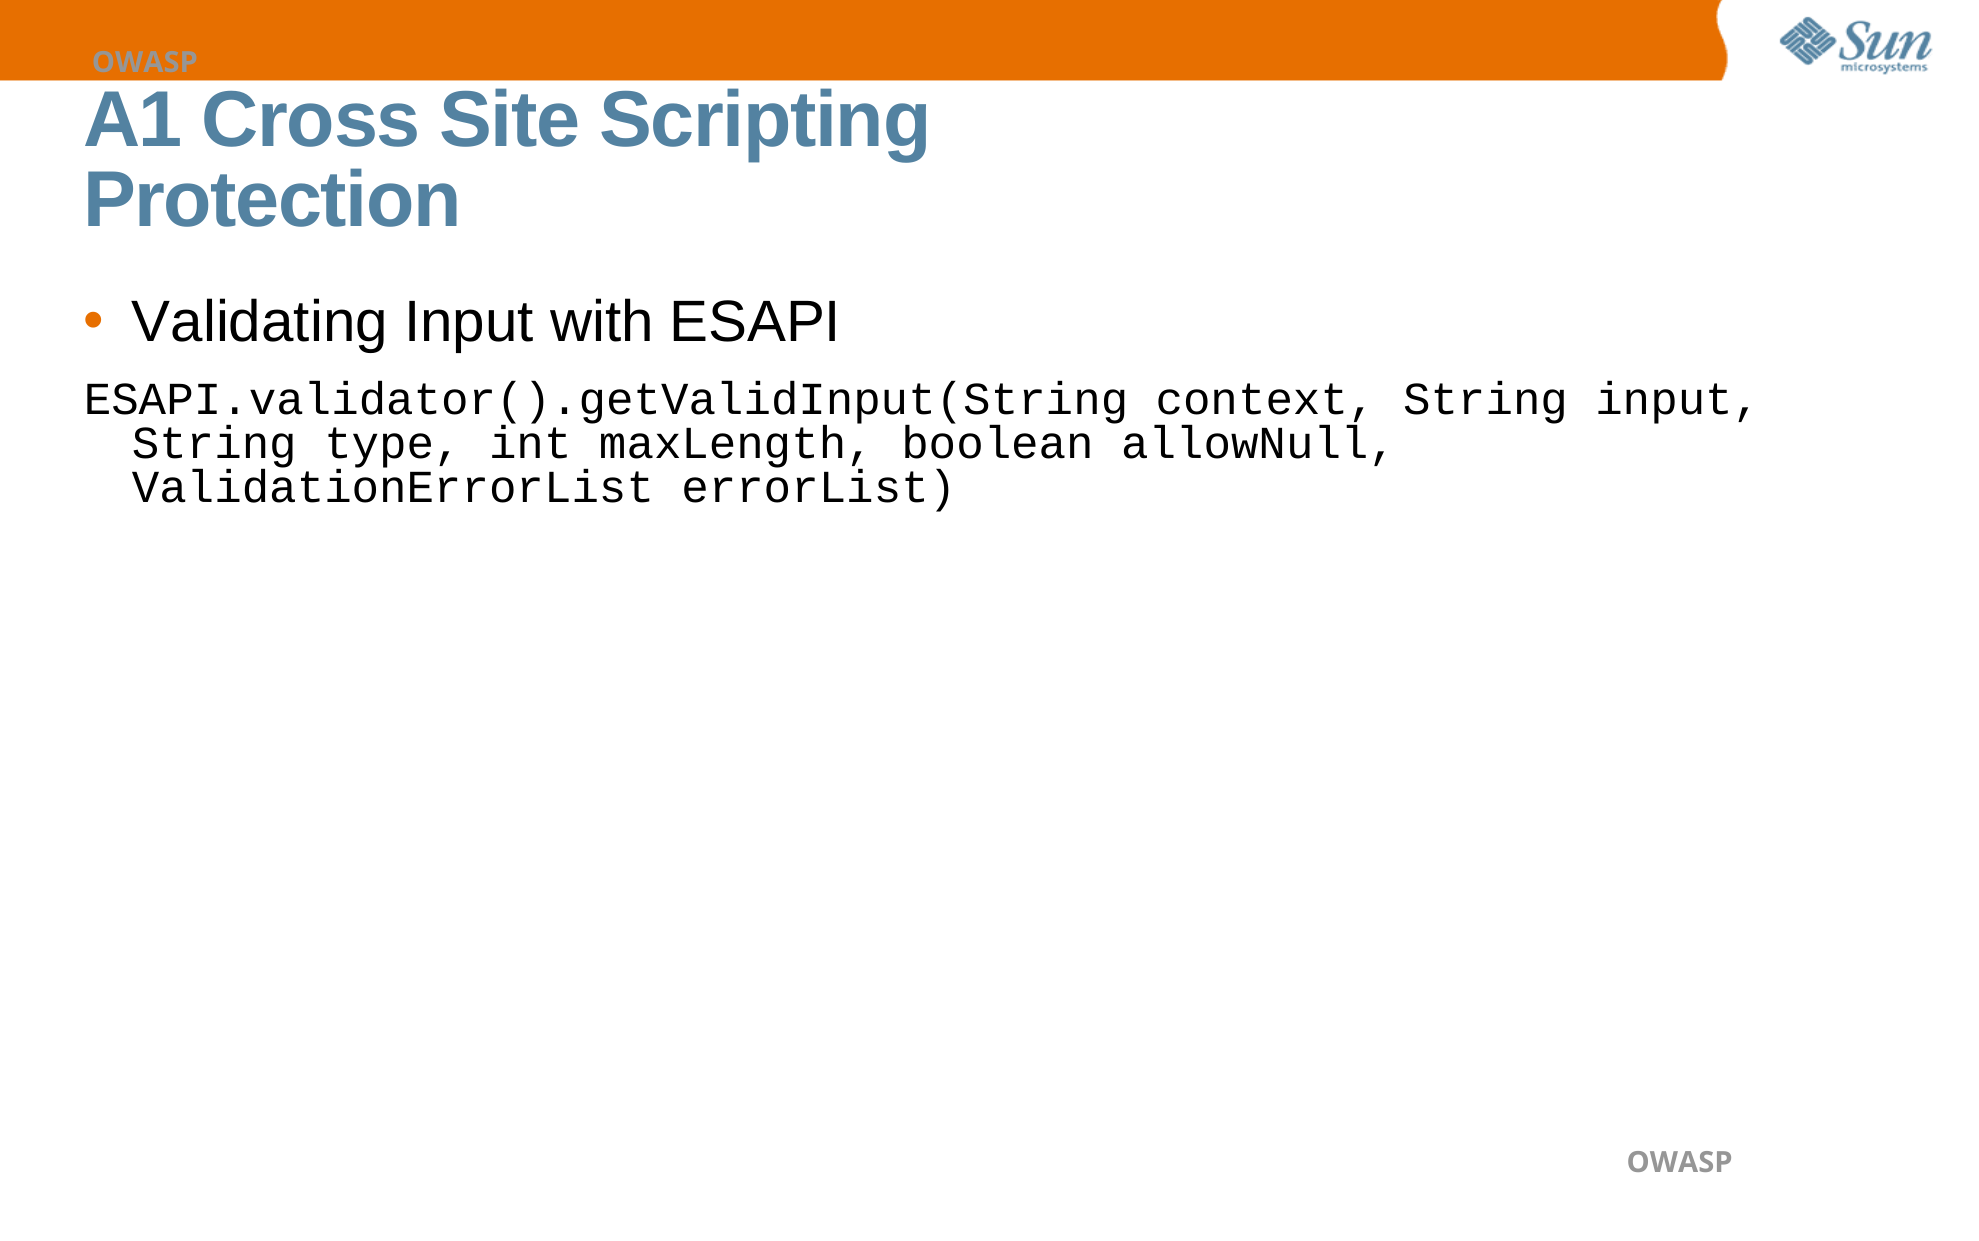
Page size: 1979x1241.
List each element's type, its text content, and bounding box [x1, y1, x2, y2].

title A1 Cross Site Scripting Protection [83, 82, 1880, 269]
picture [0, 0, 1979, 83]
list Validating Input with ESAPI ESAPI.validator().getValidInput(String context, String input, String type, int maxLength, boolean allowNull, ValidationErrorList errorList) [49, 289, 1920, 898]
